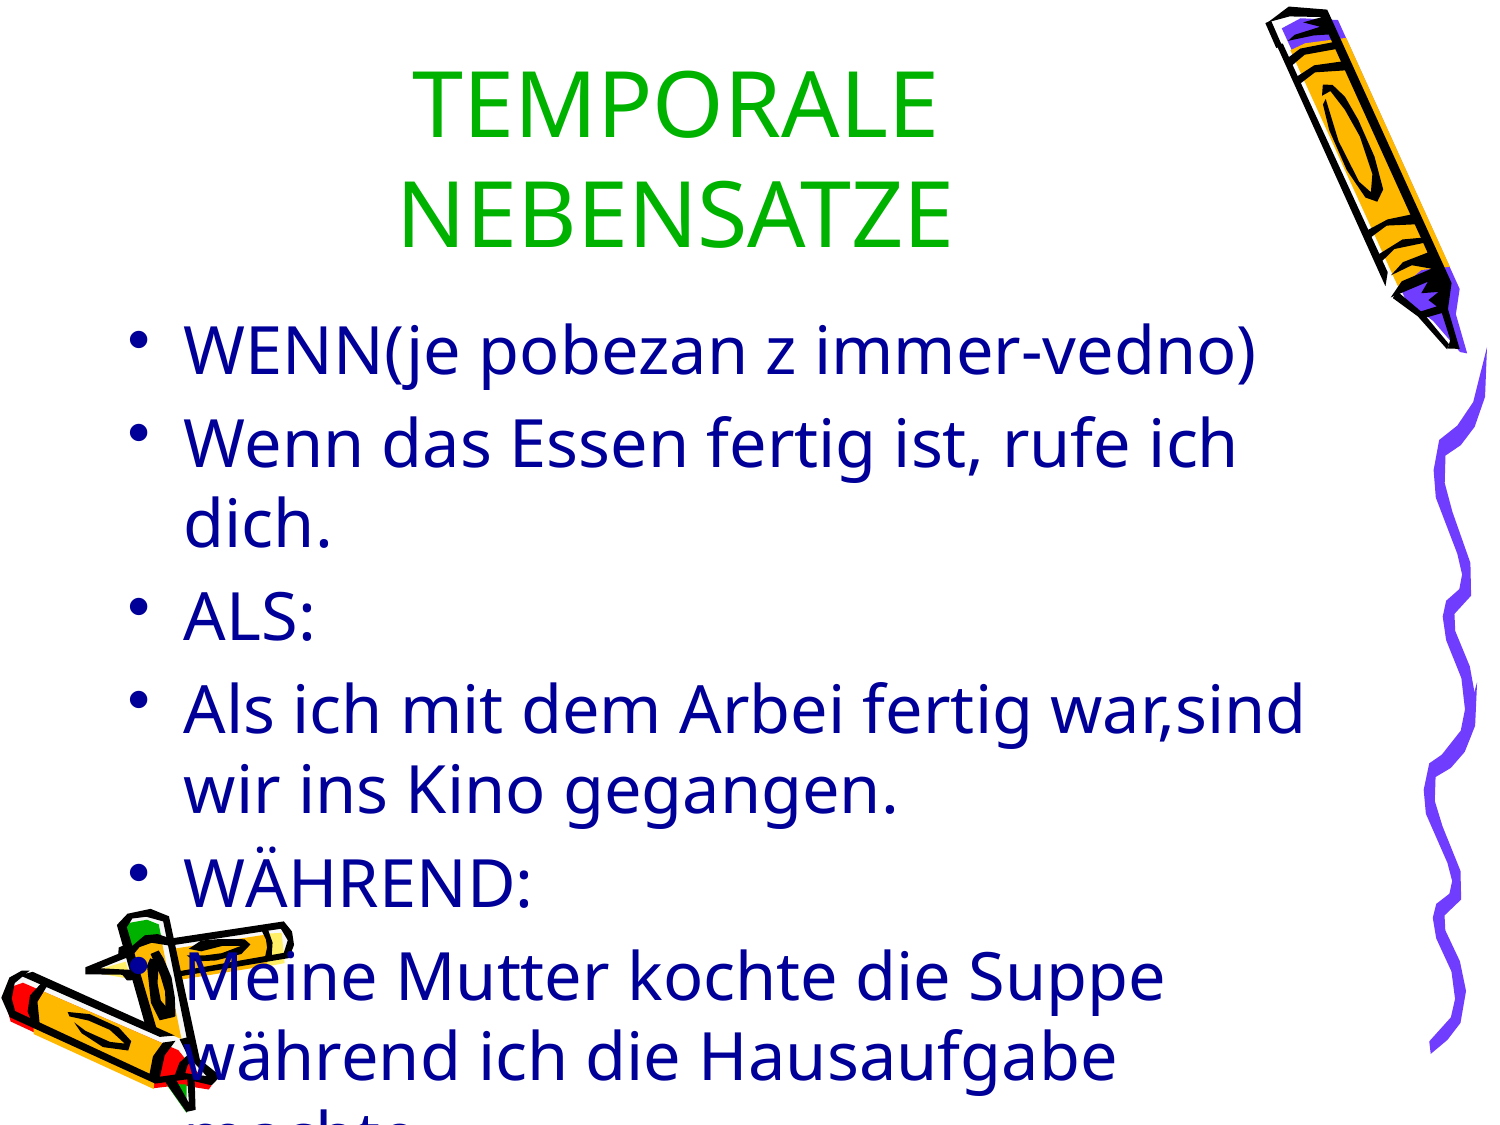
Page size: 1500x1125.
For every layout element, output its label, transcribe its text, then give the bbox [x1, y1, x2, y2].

list WENN(je pobezan z immer-vedno) Wenn das Essen fertig ist, rufe ich dich. ALS: Als ich mit dem Arbei fertig war,sind wir ins Kino gegangen. WÄHREND: Meine Mutter kochte die Suppe während ich die Hausaufgabe machte [112, 299, 1375, 900]
title TEMPORALE NEBENSATZE [112, 24, 1240, 288]
